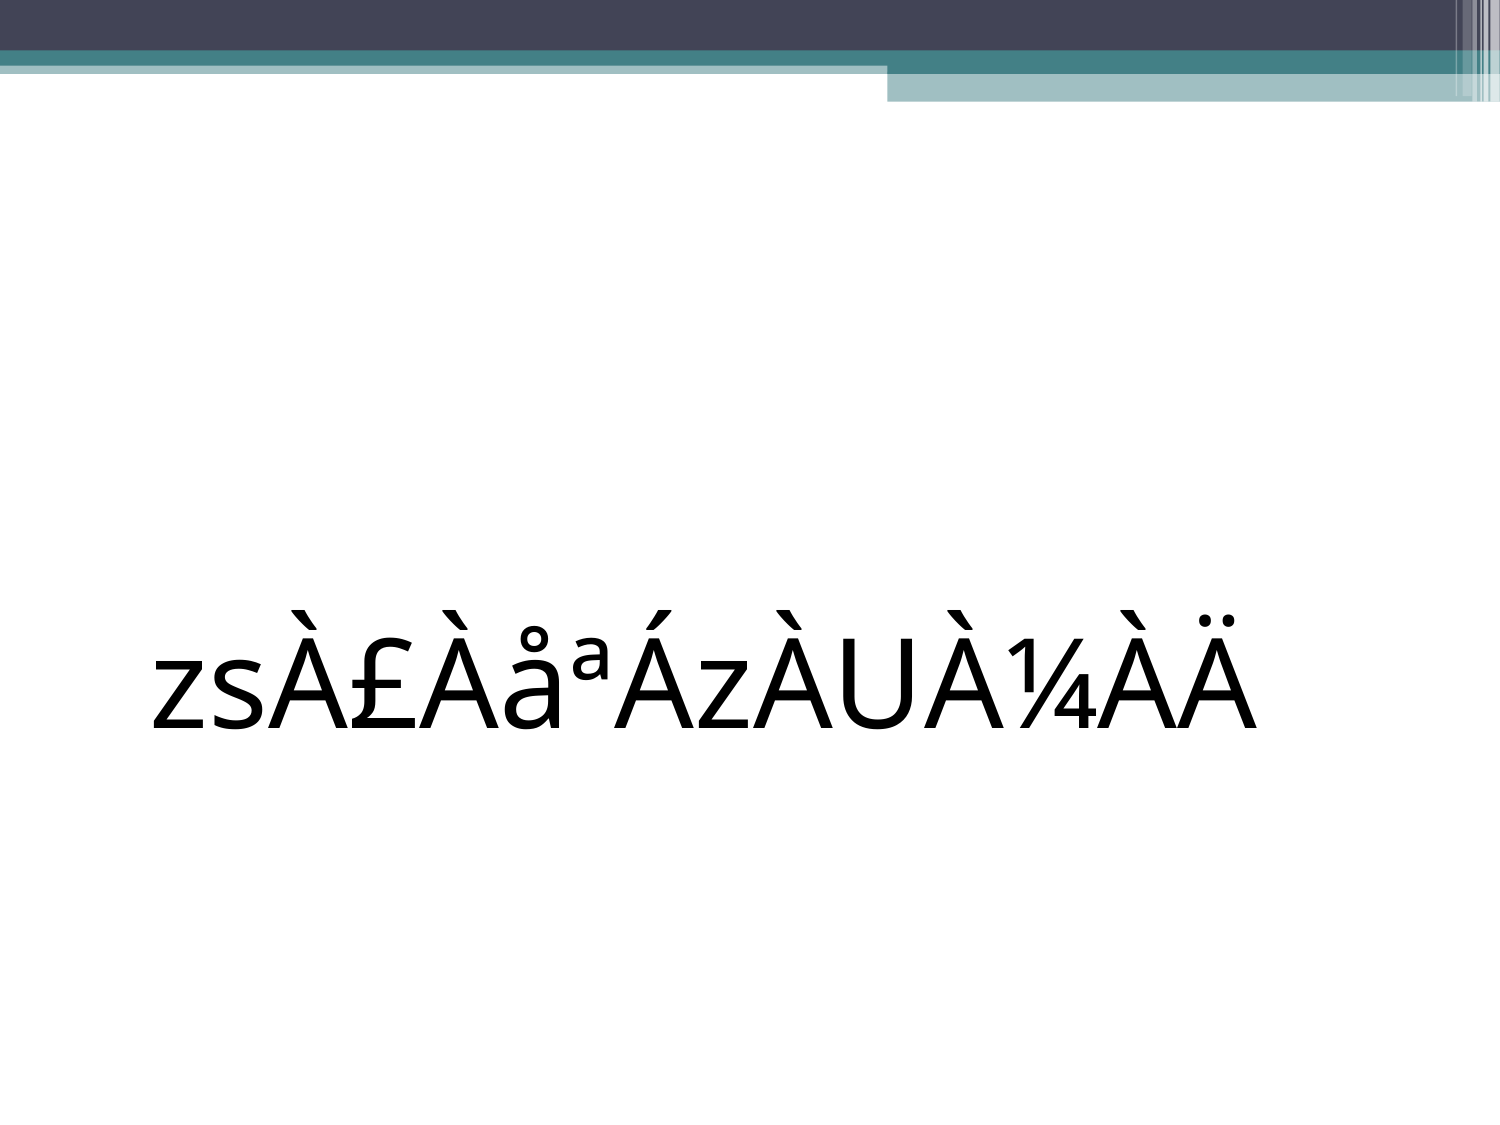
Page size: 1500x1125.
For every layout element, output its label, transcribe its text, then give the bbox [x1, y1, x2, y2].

list zsÀ£ÀåªÁzÀUÀ¼ÀÄ [75, 349, 1426, 738]
